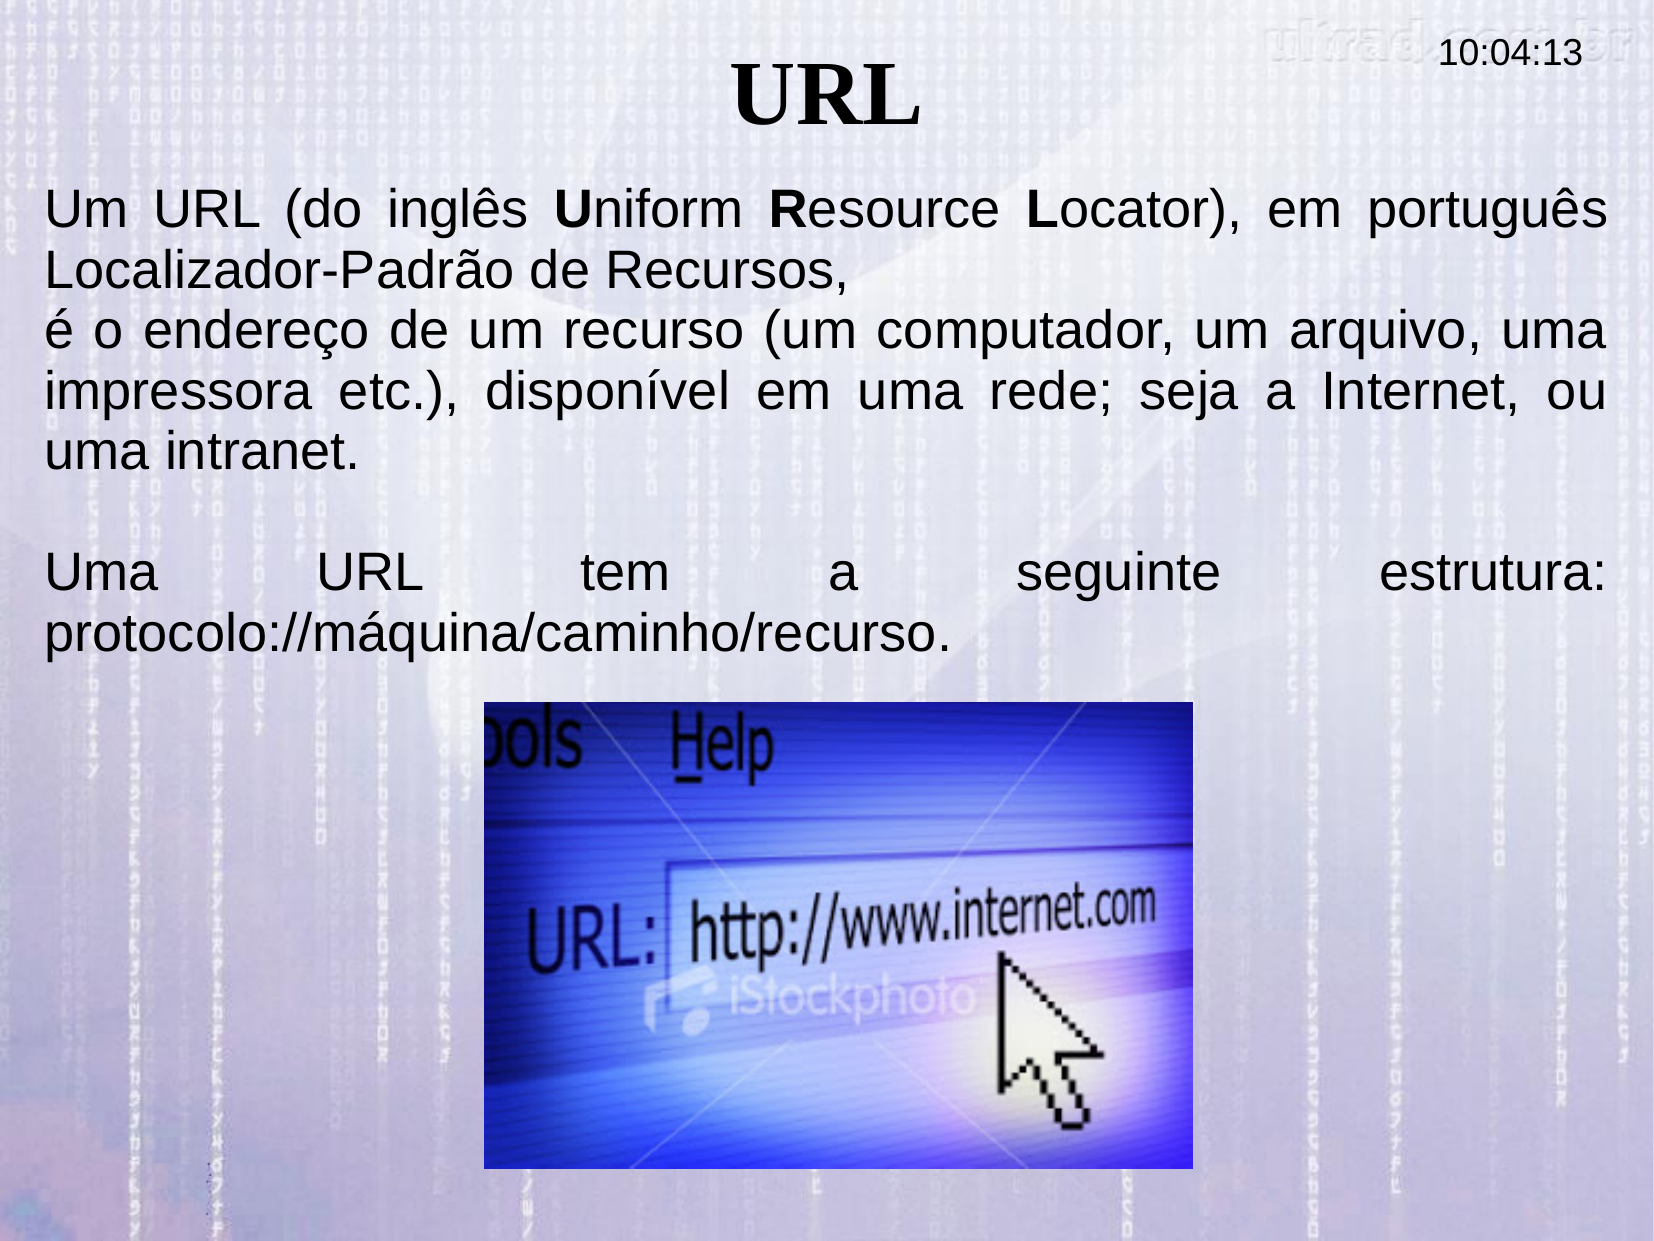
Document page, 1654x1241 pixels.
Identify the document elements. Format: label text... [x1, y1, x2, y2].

text_box 09:49:10 [1423, 23, 1631, 94]
text_box Um URL (do inglês Uniform Resource Locator), em português Localizador-Padrão de Recursos, é o endereço de um recurso (um computador, um arquivo, uma impressora etc.), disponível em uma rede; seja a Internet, ou uma intranet. Uma URL tem a seguinte estrutura: protocolo://máquina/caminho/recurso. [29, 171, 1625, 671]
picture [0, 0, 1654, 1241]
text_box URL [29, 35, 1625, 171]
text_box [590, 324, 886, 395]
